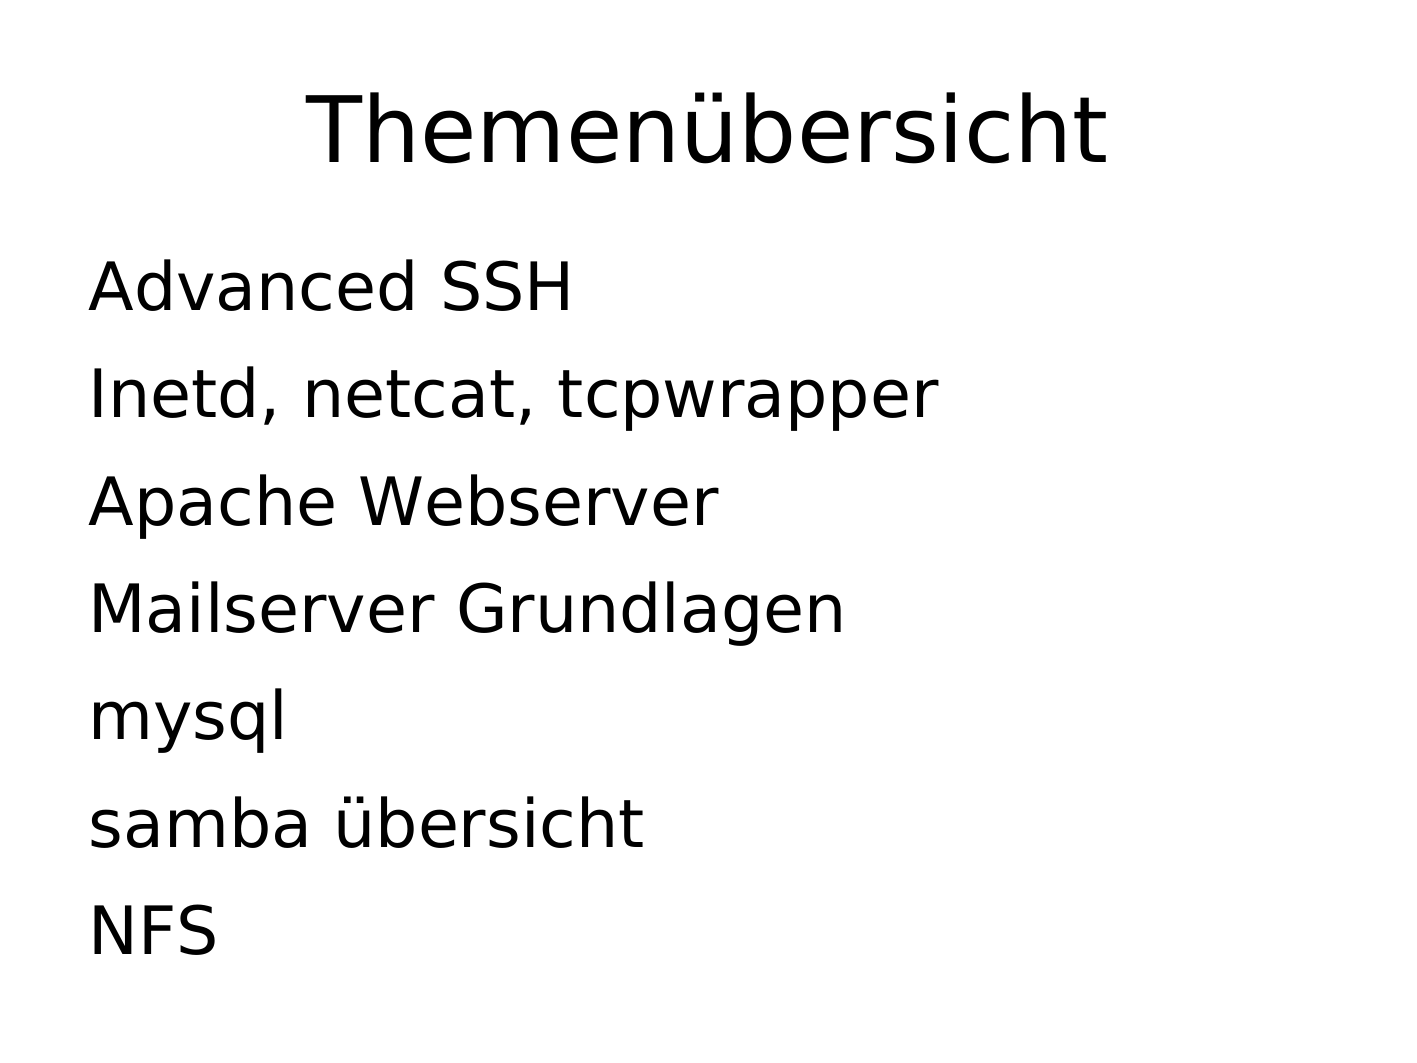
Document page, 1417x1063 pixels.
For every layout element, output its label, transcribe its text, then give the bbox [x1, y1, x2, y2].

title Themenübersicht [70, 49, 1346, 213]
list Advanced SSH Inetd, netcat, tcpwrapper Apache Webserver Mailserver Grundlagen mysql samba übersicht NFS [70, 248, 1346, 971]
